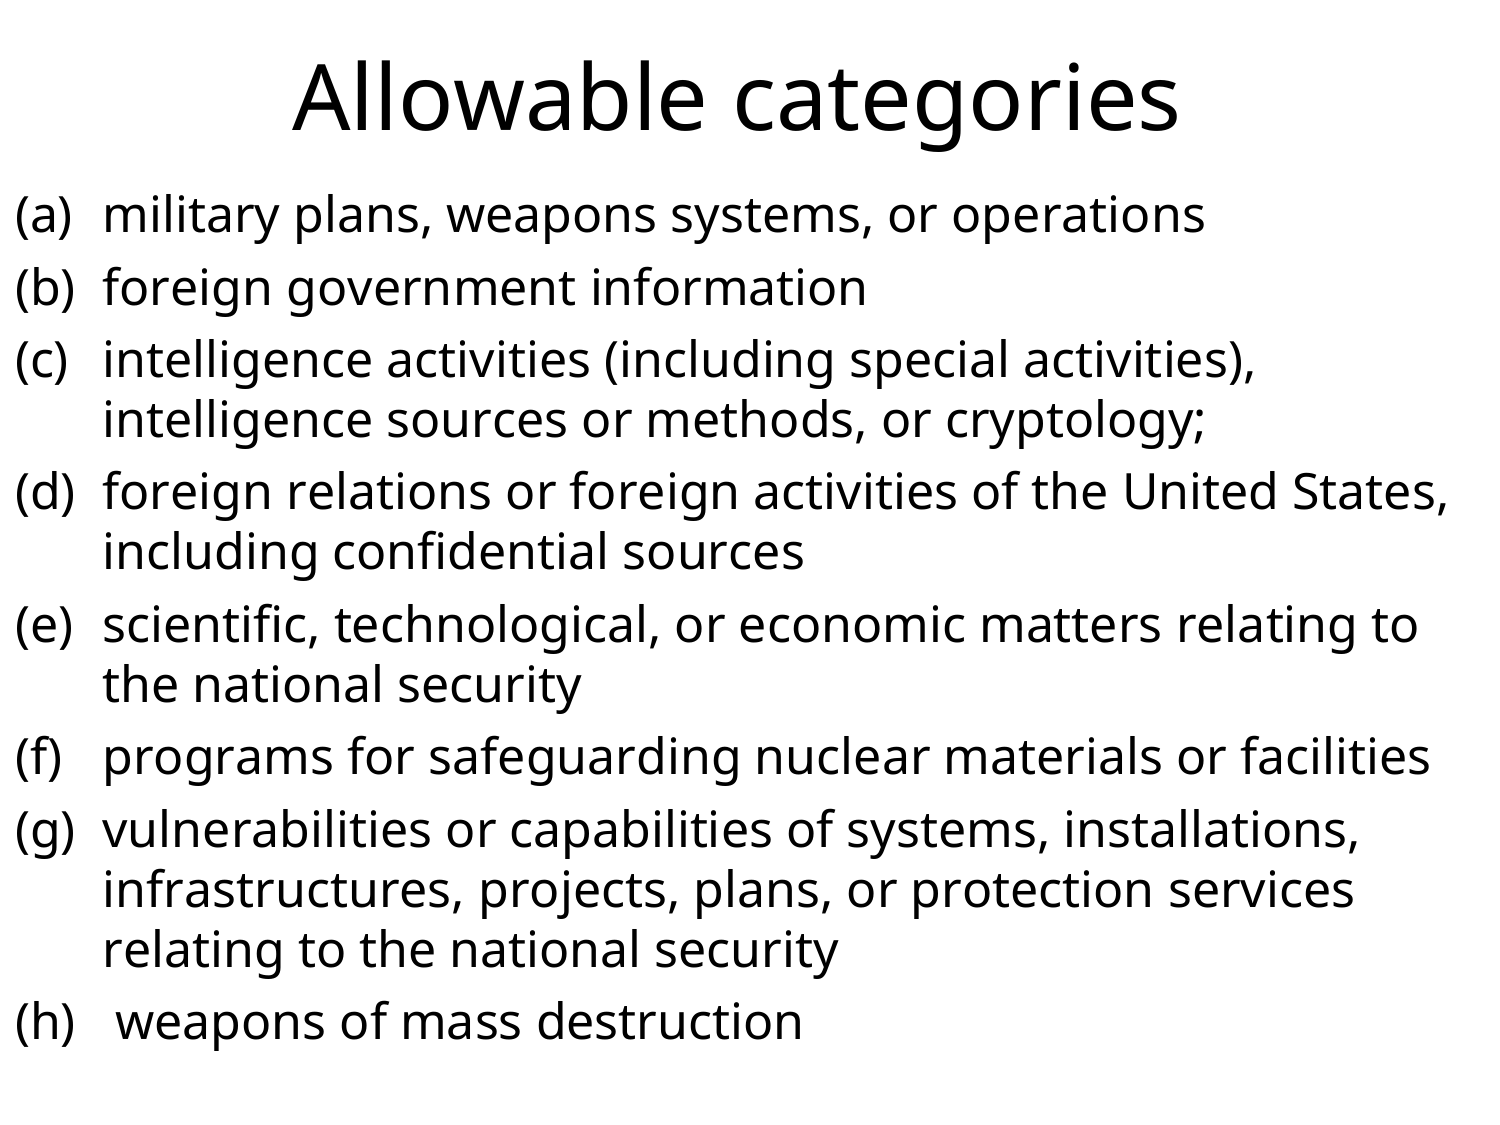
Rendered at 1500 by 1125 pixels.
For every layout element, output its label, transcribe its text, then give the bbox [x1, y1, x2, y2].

list military plans, weapons systems, or operations foreign government information intelligence activities (including special activities), intelligence sources or methods, or cryptology; foreign relations or foreign activities of the United States, including confidential sources scientific, technological, or economic matters relating to the national security programs for safeguarding nuclear materials or facilities vulnerabilities or capabilities of systems, installations, infrastructures, projects, plans, or protection services relating to the national security weapons of mass destruction [0, 174, 1500, 1101]
title Allowable categories [99, 0, 1375, 174]
